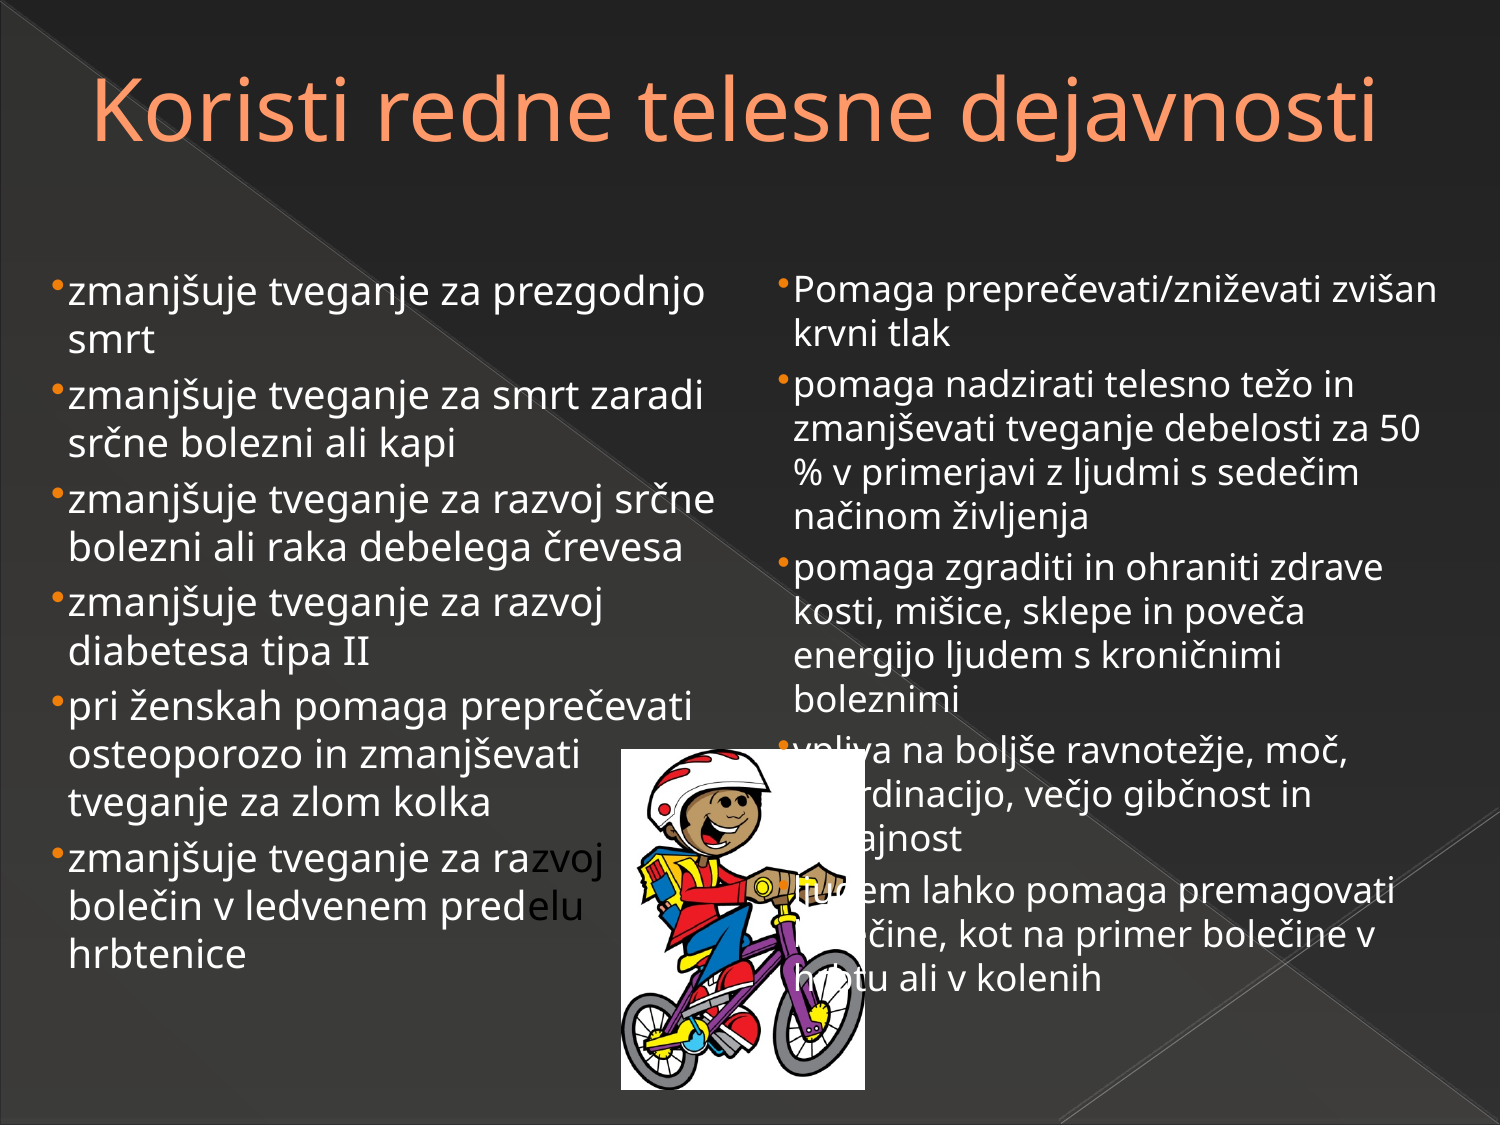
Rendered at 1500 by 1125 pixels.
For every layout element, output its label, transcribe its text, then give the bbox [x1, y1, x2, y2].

list Pomaga preprečevati/zniževati zvišan krvni tlak pomaga nadzirati telesno težo in zmanjševati tveganje debelosti za 50 % v primerjavi z ljudmi s sedečim načinom življenja pomaga zgraditi in ohraniti zdrave kosti, mišice, sklepe in poveča energijo ljudem s kroničnimi boleznimi vpliva na boljše ravnotežje, moč, koordinacijo, večjo gibčnost in vztrajnost ljudem lahko pomaga premagovati bolečine, kot na primer bolečine v hrbtu ali v kolenih [761, 257, 1464, 1066]
list zmanjšuje tveganje za prezgodnjo smrt zmanjšuje tveganje za smrt zaradi srčne bolezni ali kapi zmanjšuje tveganje za razvoj srčne bolezni ali raka debelega črevesa zmanjšuje tveganje za razvoj diabetesa tipa II pri ženskah pomaga preprečevati osteoporozo in zmanjševati tveganje za zlom kolka zmanjšuje tveganje za razvoj bolečin v ledvenem predelu hrbtenice [35, 257, 738, 990]
picture [621, 749, 865, 1090]
title Koristi redne telesne dejavnosti [75, 43, 1425, 274]
